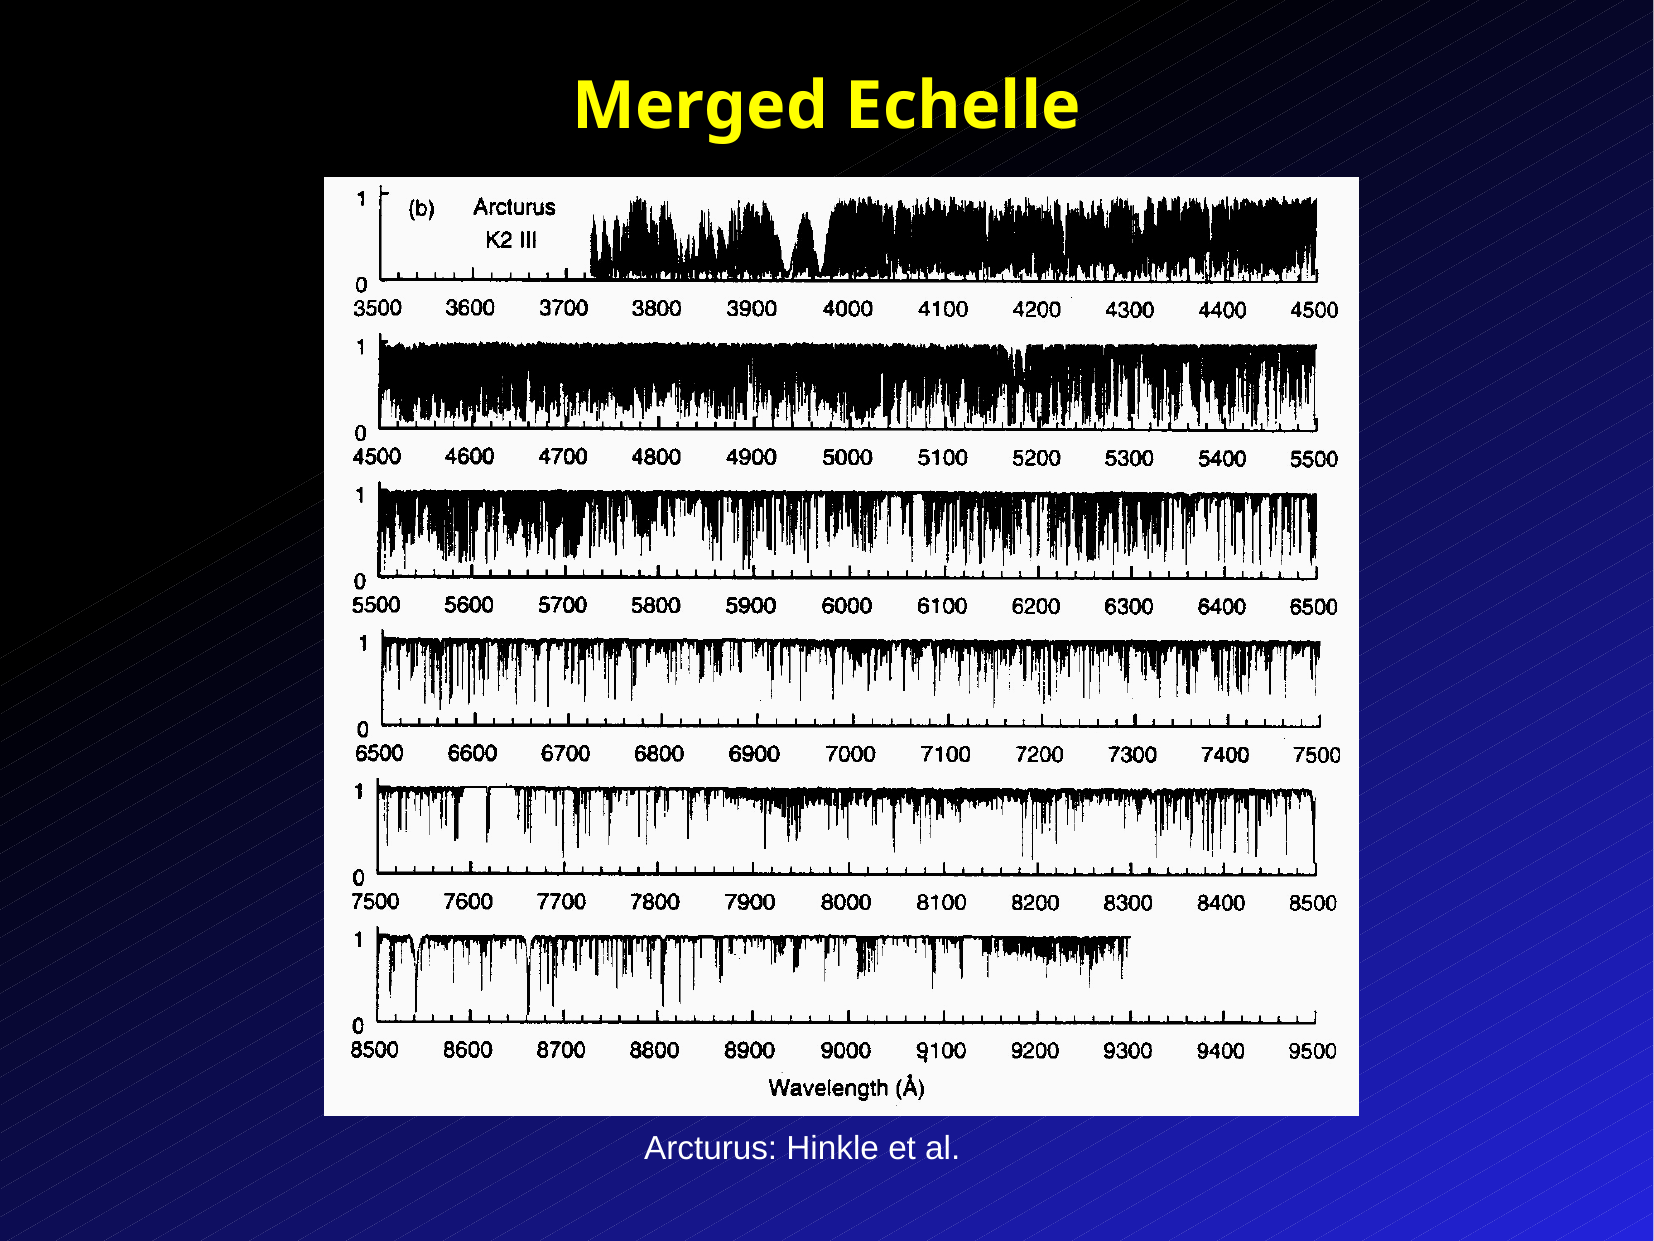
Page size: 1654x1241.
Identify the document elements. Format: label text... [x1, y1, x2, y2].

title Merged Echelle [82, 56, 1571, 148]
picture [324, 177, 1359, 1116]
text_box Arcturus: Hinkle et al. [620, 1122, 1034, 1174]
